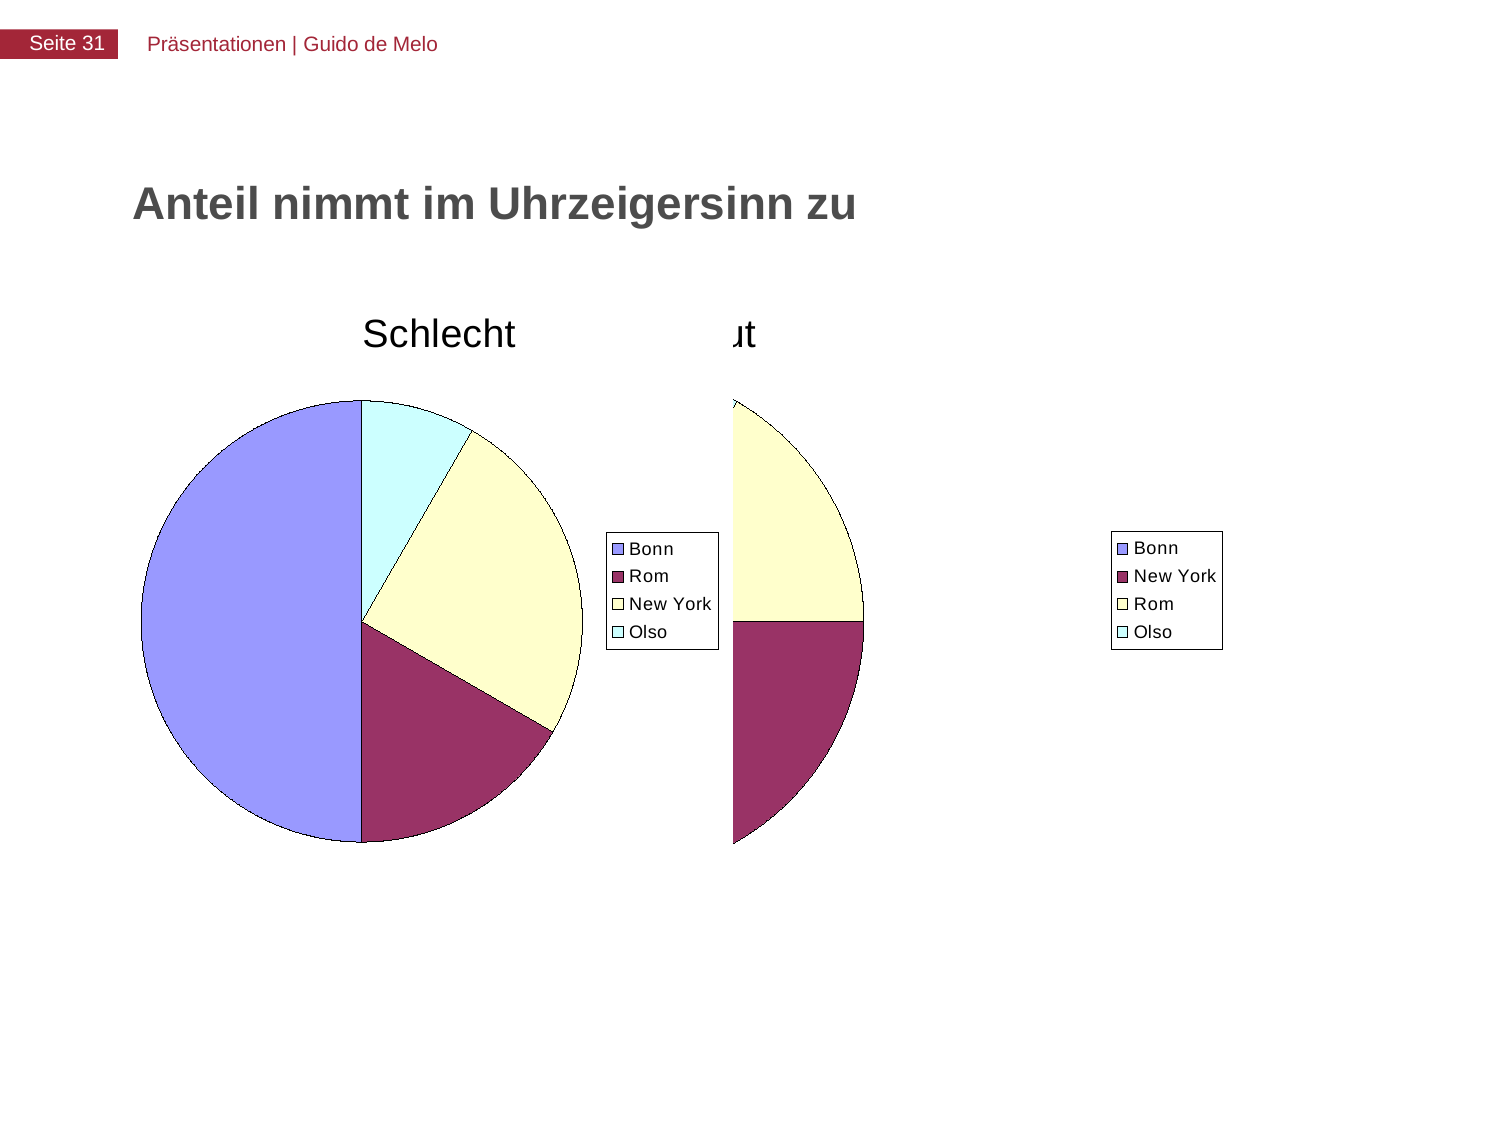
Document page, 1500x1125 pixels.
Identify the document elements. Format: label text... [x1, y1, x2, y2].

title Anteil nimmt im Uhrzeigersinn zu [132, 149, 1413, 258]
chart [766, 287, 1371, 888]
chart [129, 287, 733, 888]
